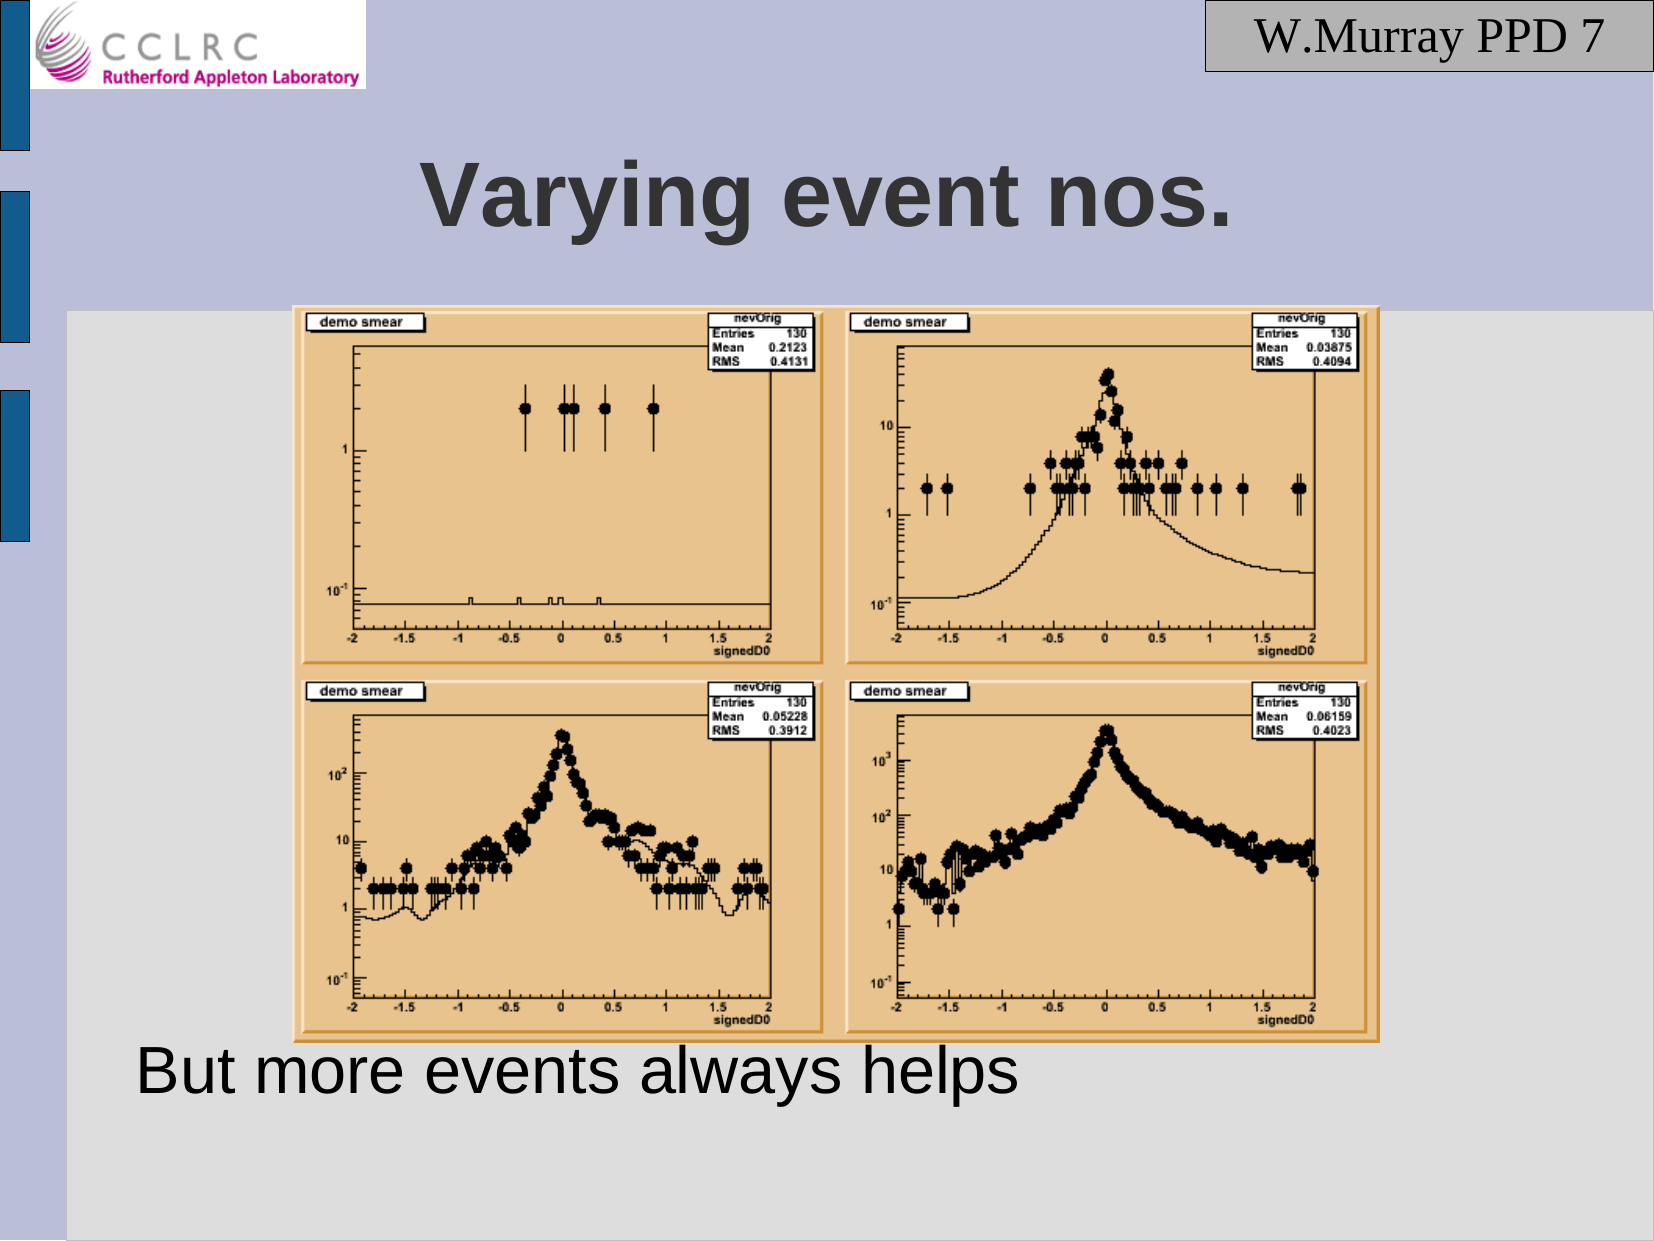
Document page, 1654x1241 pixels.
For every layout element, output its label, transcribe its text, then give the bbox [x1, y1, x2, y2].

list But more events always helps [118, 1033, 1565, 1152]
picture [30, 0, 366, 89]
picture [292, 305, 1380, 1043]
title Varying event nos. [121, 91, 1534, 299]
